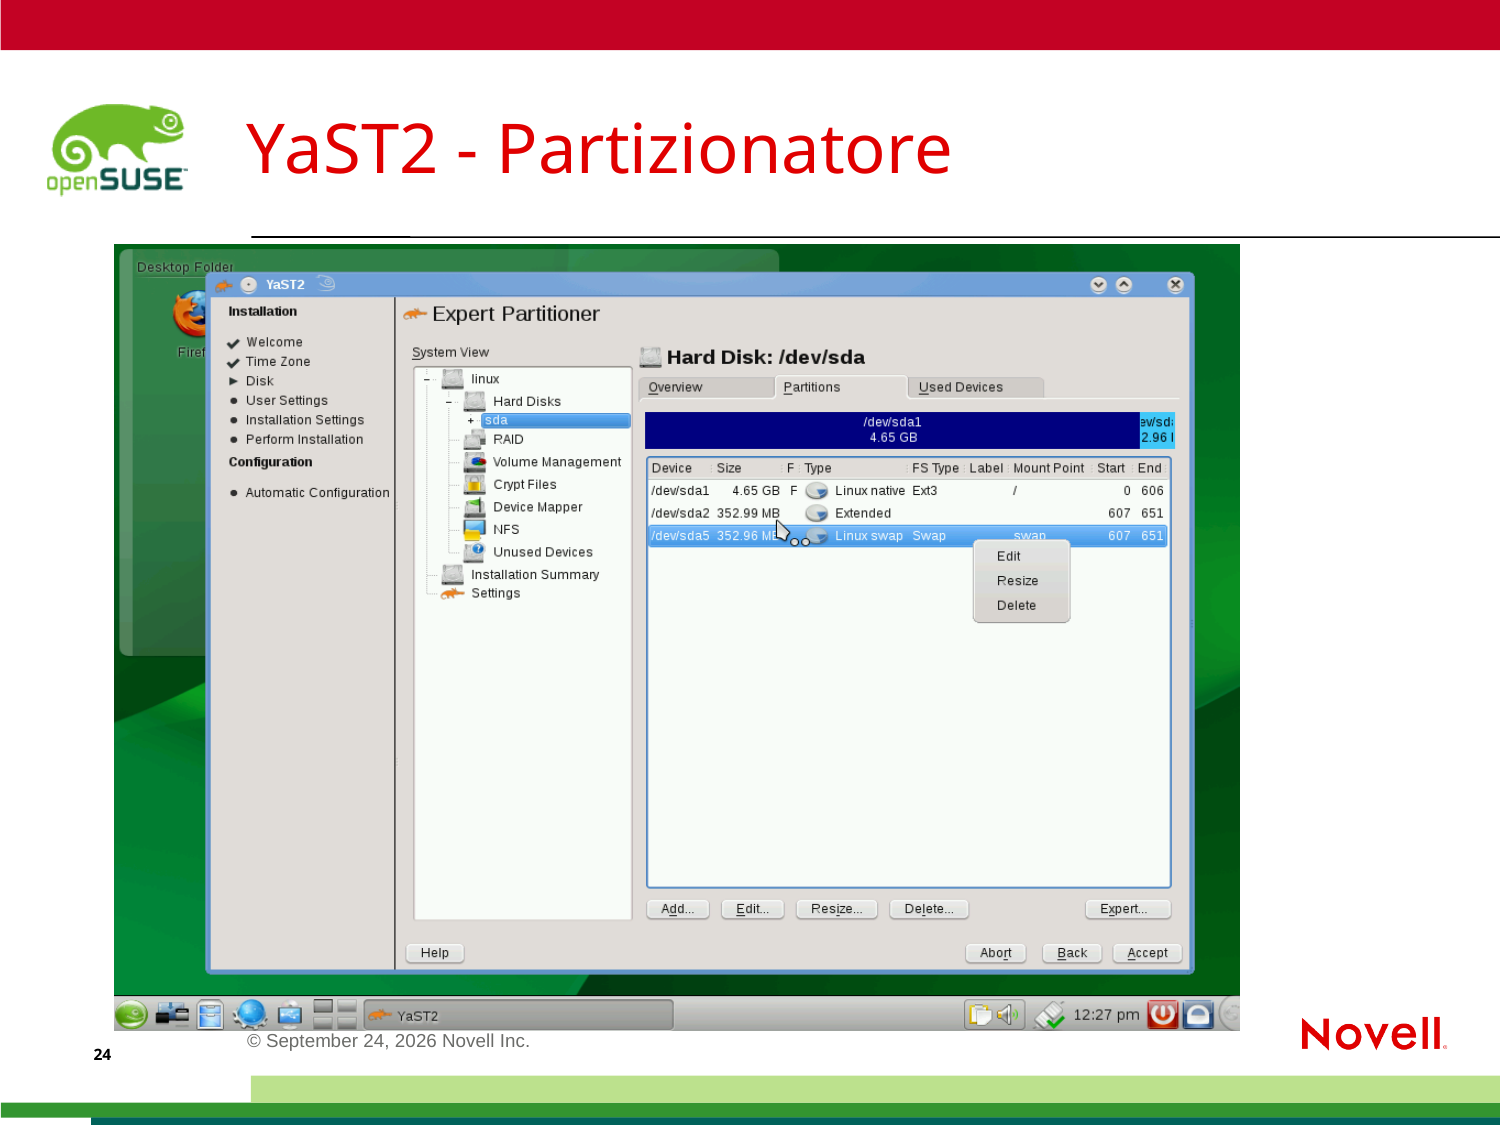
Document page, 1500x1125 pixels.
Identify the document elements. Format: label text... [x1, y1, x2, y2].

picture [114, 244, 1240, 1031]
title YaST2 - Partizionatore [246, 68, 1409, 231]
picture [47, 104, 188, 197]
picture [1295, 1011, 1453, 1056]
